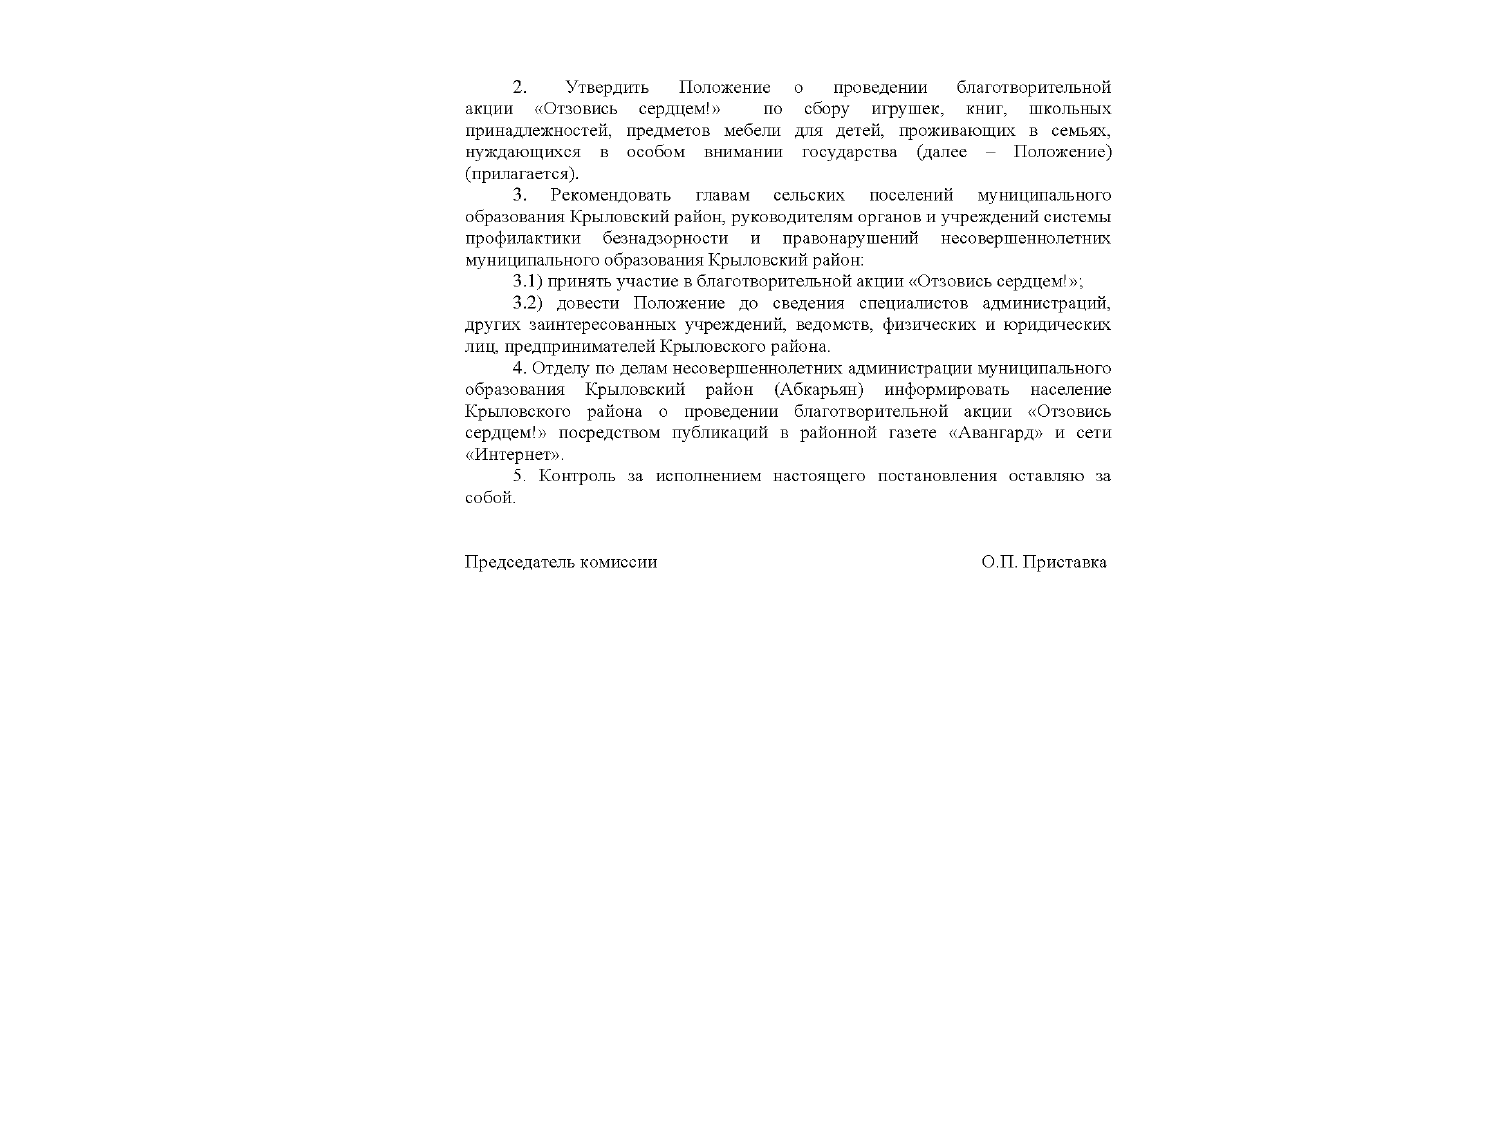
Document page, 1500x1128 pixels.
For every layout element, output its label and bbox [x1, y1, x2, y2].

picture [351, 0, 1149, 1128]
